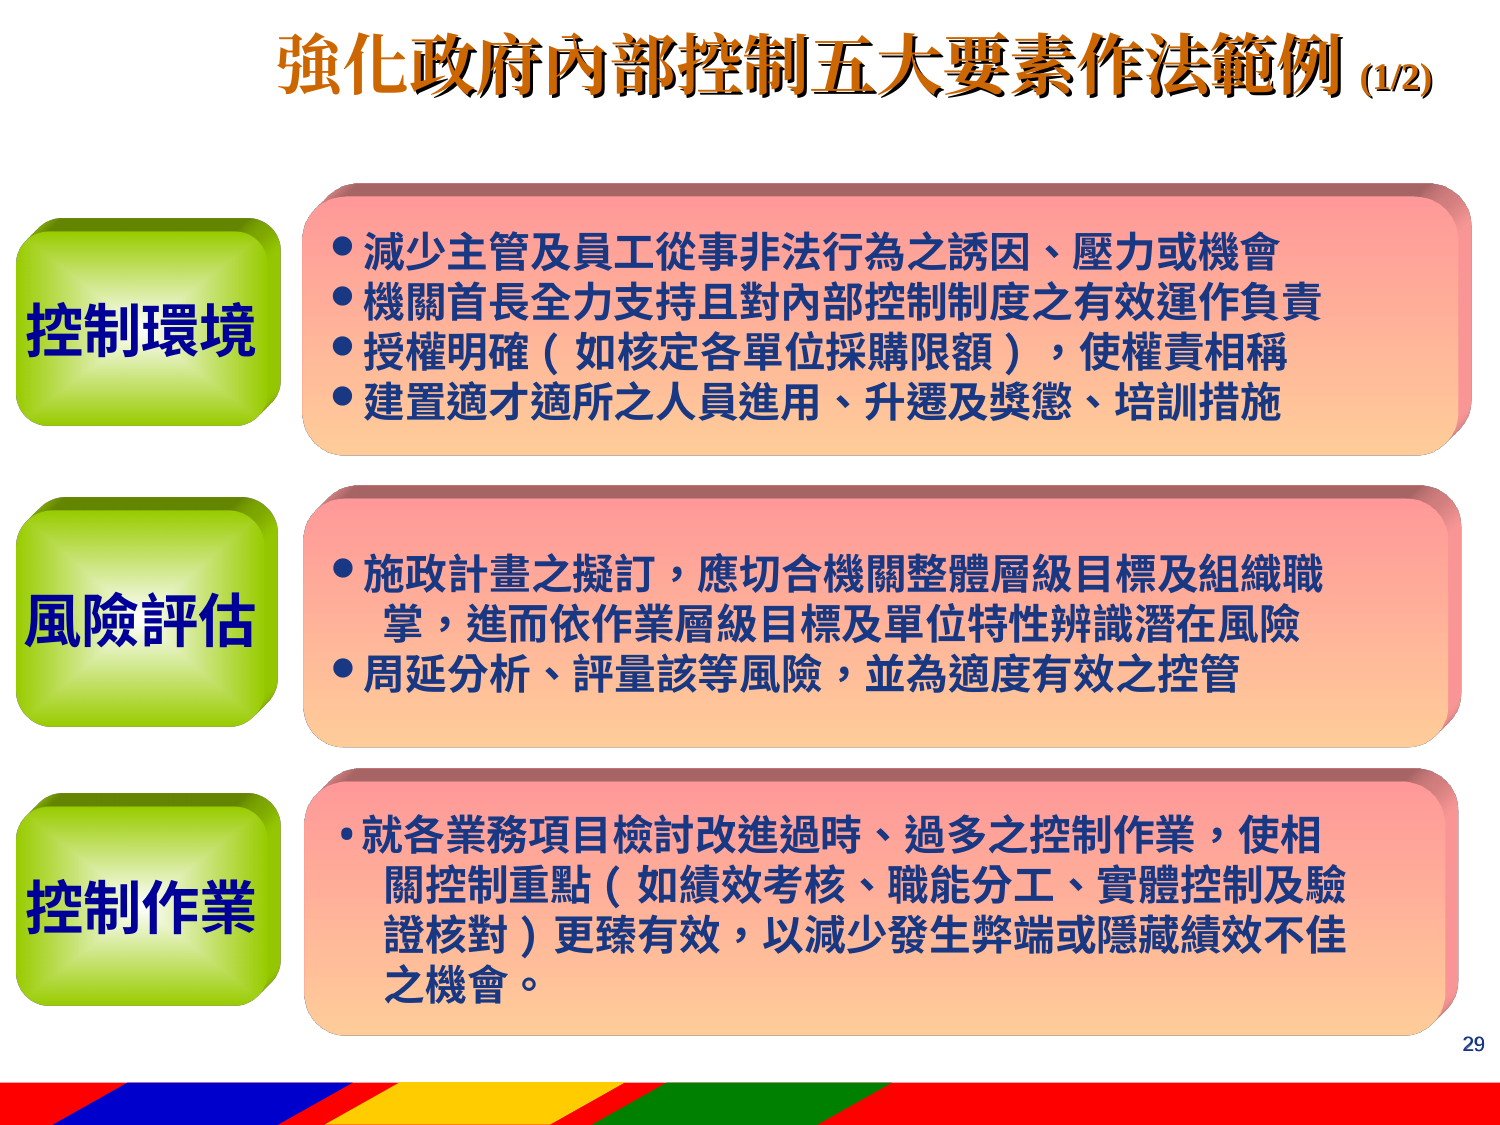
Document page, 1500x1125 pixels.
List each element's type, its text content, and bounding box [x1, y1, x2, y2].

title 強化政府內部控制五大要素作法範例(1/2) [254, 29, 1455, 96]
text_box <編號> [1149, 1023, 1500, 1099]
